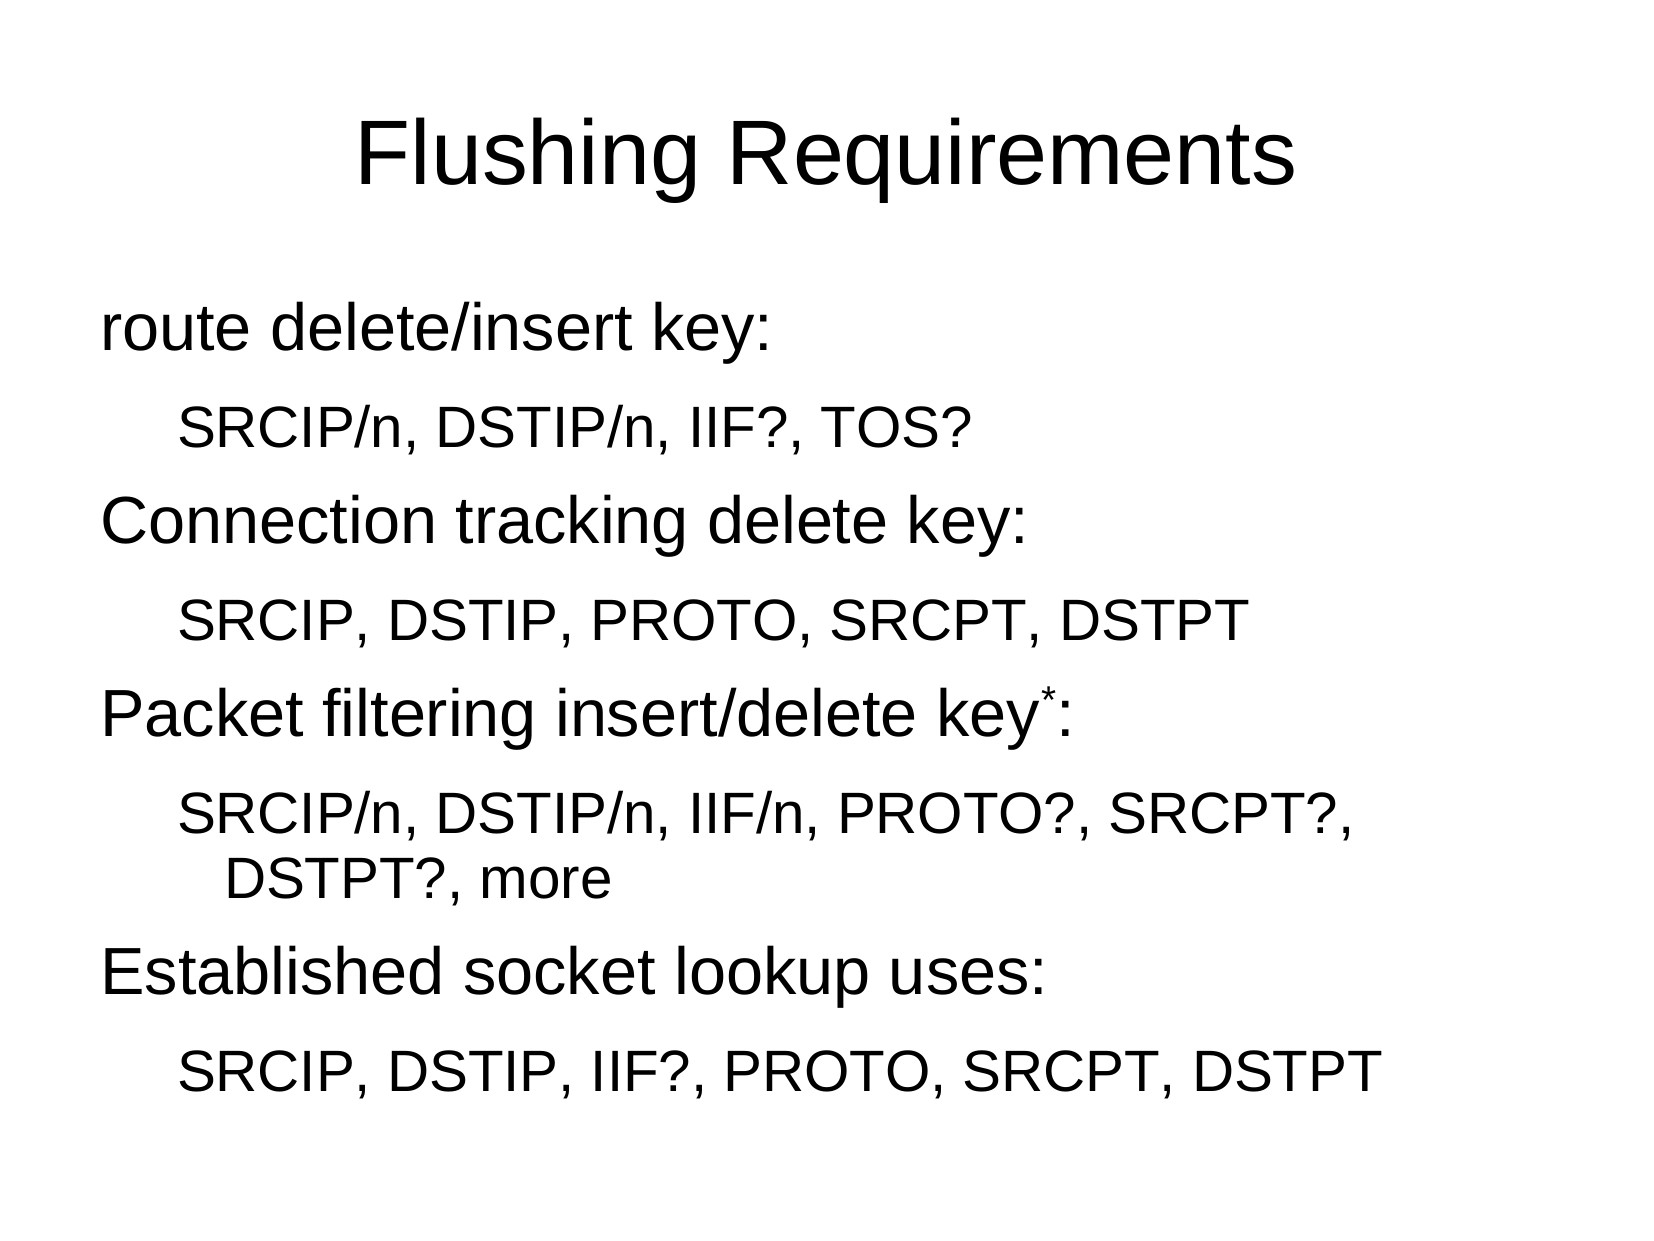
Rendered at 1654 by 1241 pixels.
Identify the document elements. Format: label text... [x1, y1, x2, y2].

title Flushing Requirements [82, 49, 1571, 257]
list route delete/insert key: SRCIP/n, DSTIP/n, IIF?, TOS? Connection tracking delete key: SRCIP, DSTIP, PROTO, SRCPT, DSTPT Packet filtering insert/delete key*: SRCIP/n, DSTIP/n, IIF/n, PROTO?, SRCPT?, DSTPT?, more Established socket lookup uses: SRCIP, DSTIP, IIF?, PROTO, SRCPT, DSTPT [82, 290, 1571, 1109]
